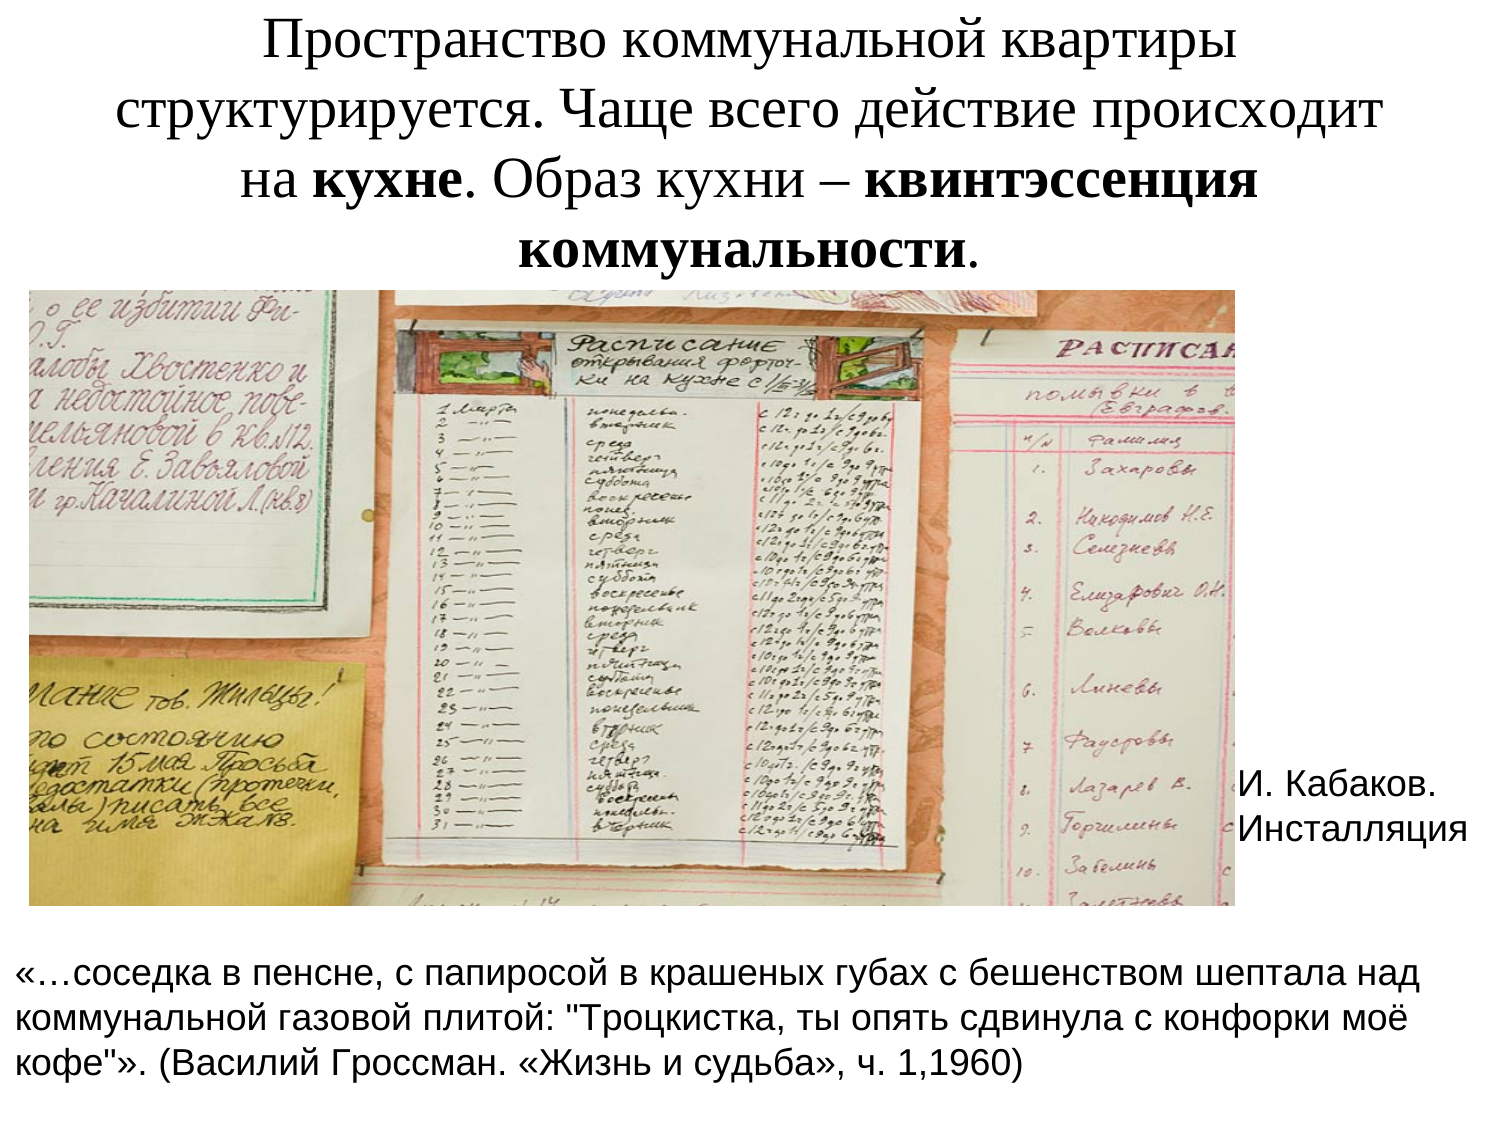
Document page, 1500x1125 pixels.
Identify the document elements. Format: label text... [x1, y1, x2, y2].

text_box И. Кабаков. Инсталляция [1222, 751, 1500, 857]
text_box «…соседка в пенсне, с папиросой в крашеных губах с бешенством шептала над коммунальной газовой плитой: "Троцкистка, ты опять сдвинула с конфорки моё кофе"». (Василий Гроссман. «Жизнь и судьба», ч. 1,1960) [0, 940, 1500, 1092]
title Пространство коммунальной квартиры структурируется. Чаще всего действие происходит на кухне. Образ кухни – квинтэссенция коммунальности. [75, 0, 1426, 287]
picture [29, 290, 1235, 906]
